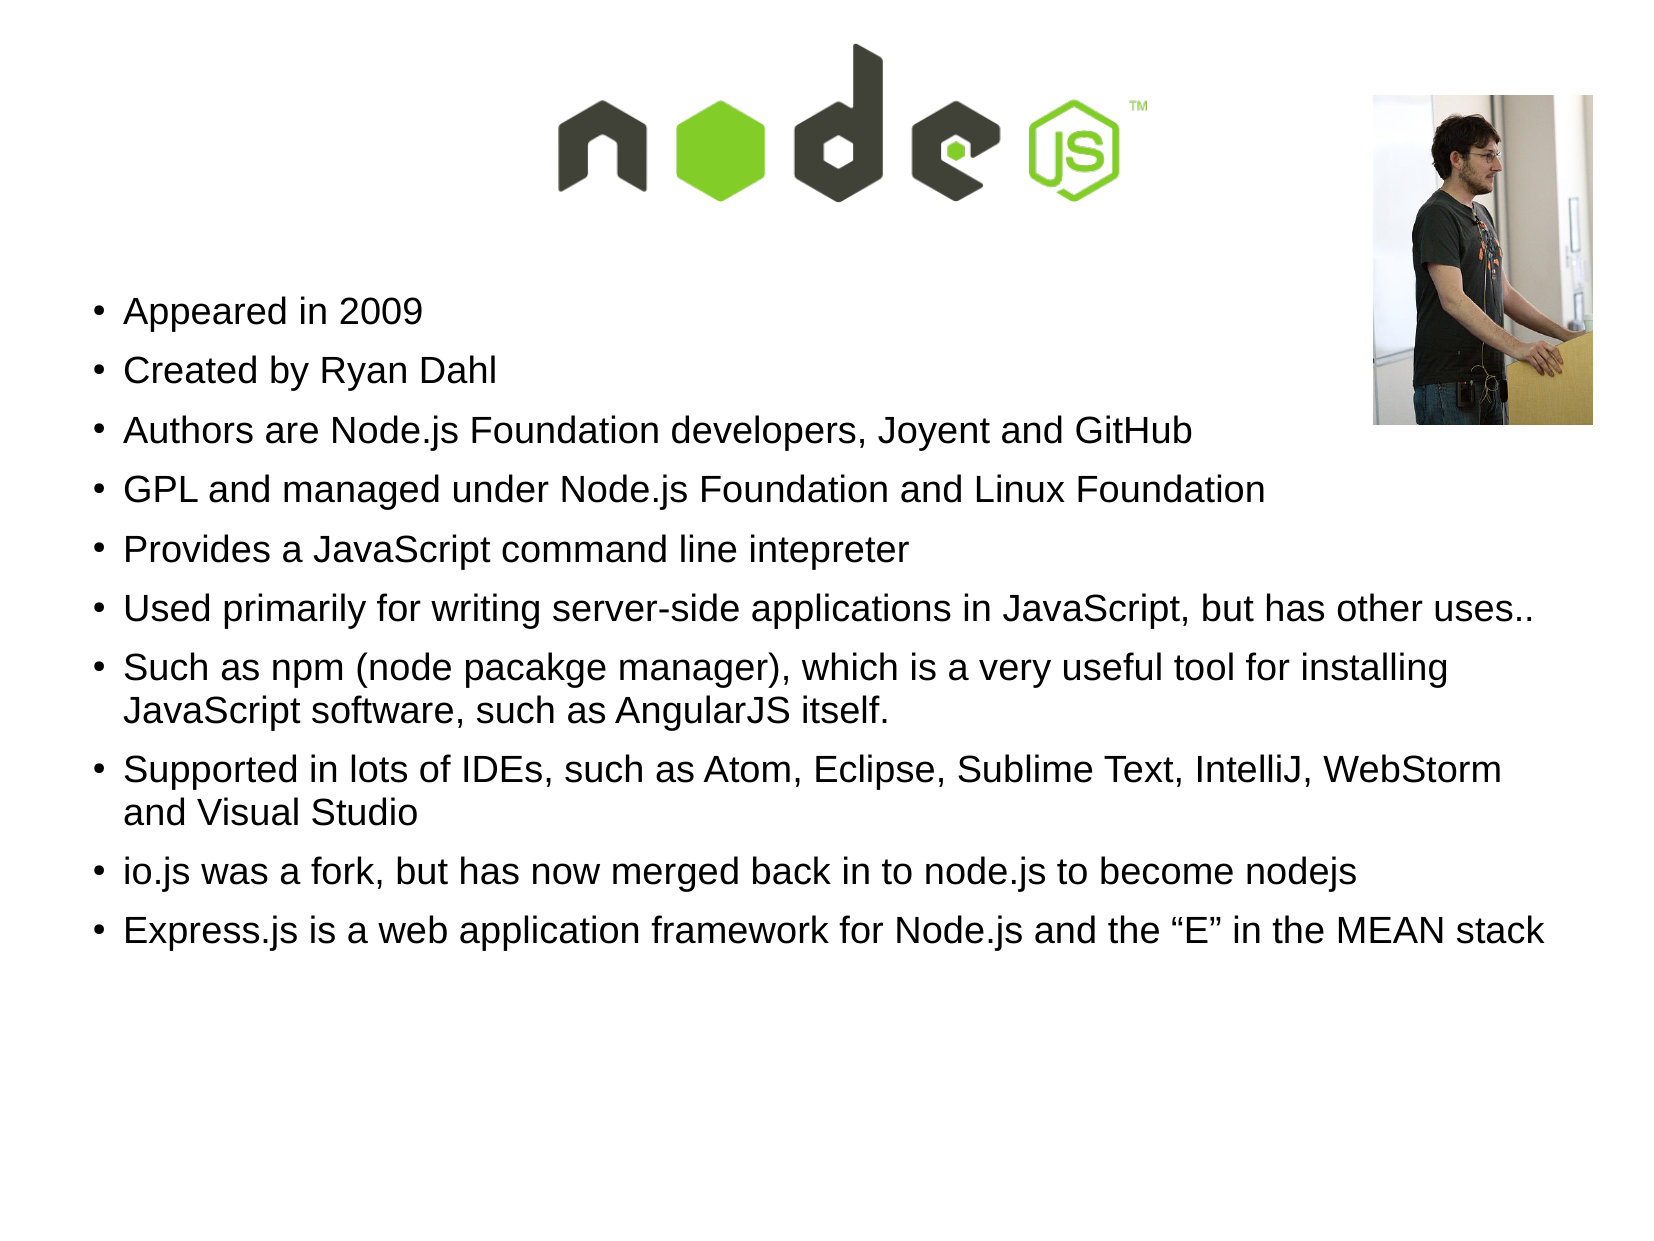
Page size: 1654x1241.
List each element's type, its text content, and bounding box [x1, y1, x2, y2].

picture [542, 0, 1156, 277]
list Appeared in 2009 Created by Ryan Dahl Authors are Node.js Foundation developers, Joyent and GitHub GPL and managed under Node.js Foundation and Linux Foundation Provides a JavaScript command line intepreter Used primarily for writing server-side applications in JavaScript, but has other uses.. Such as npm (node pacakge manager), which is a very useful tool for installing JavaScript software, such as AngularJS itself. Supported in lots of IDEs, such as Atom, Eclipse, Sublime Text, IntelliJ, WebStorm and Visual Studio io.js was a fork, but has now merged back in to node.js to become nodejs Express.js is a web application framework for Node.js and the “E” in the MEAN stack [82, 290, 1571, 1010]
picture [1373, 95, 1593, 425]
